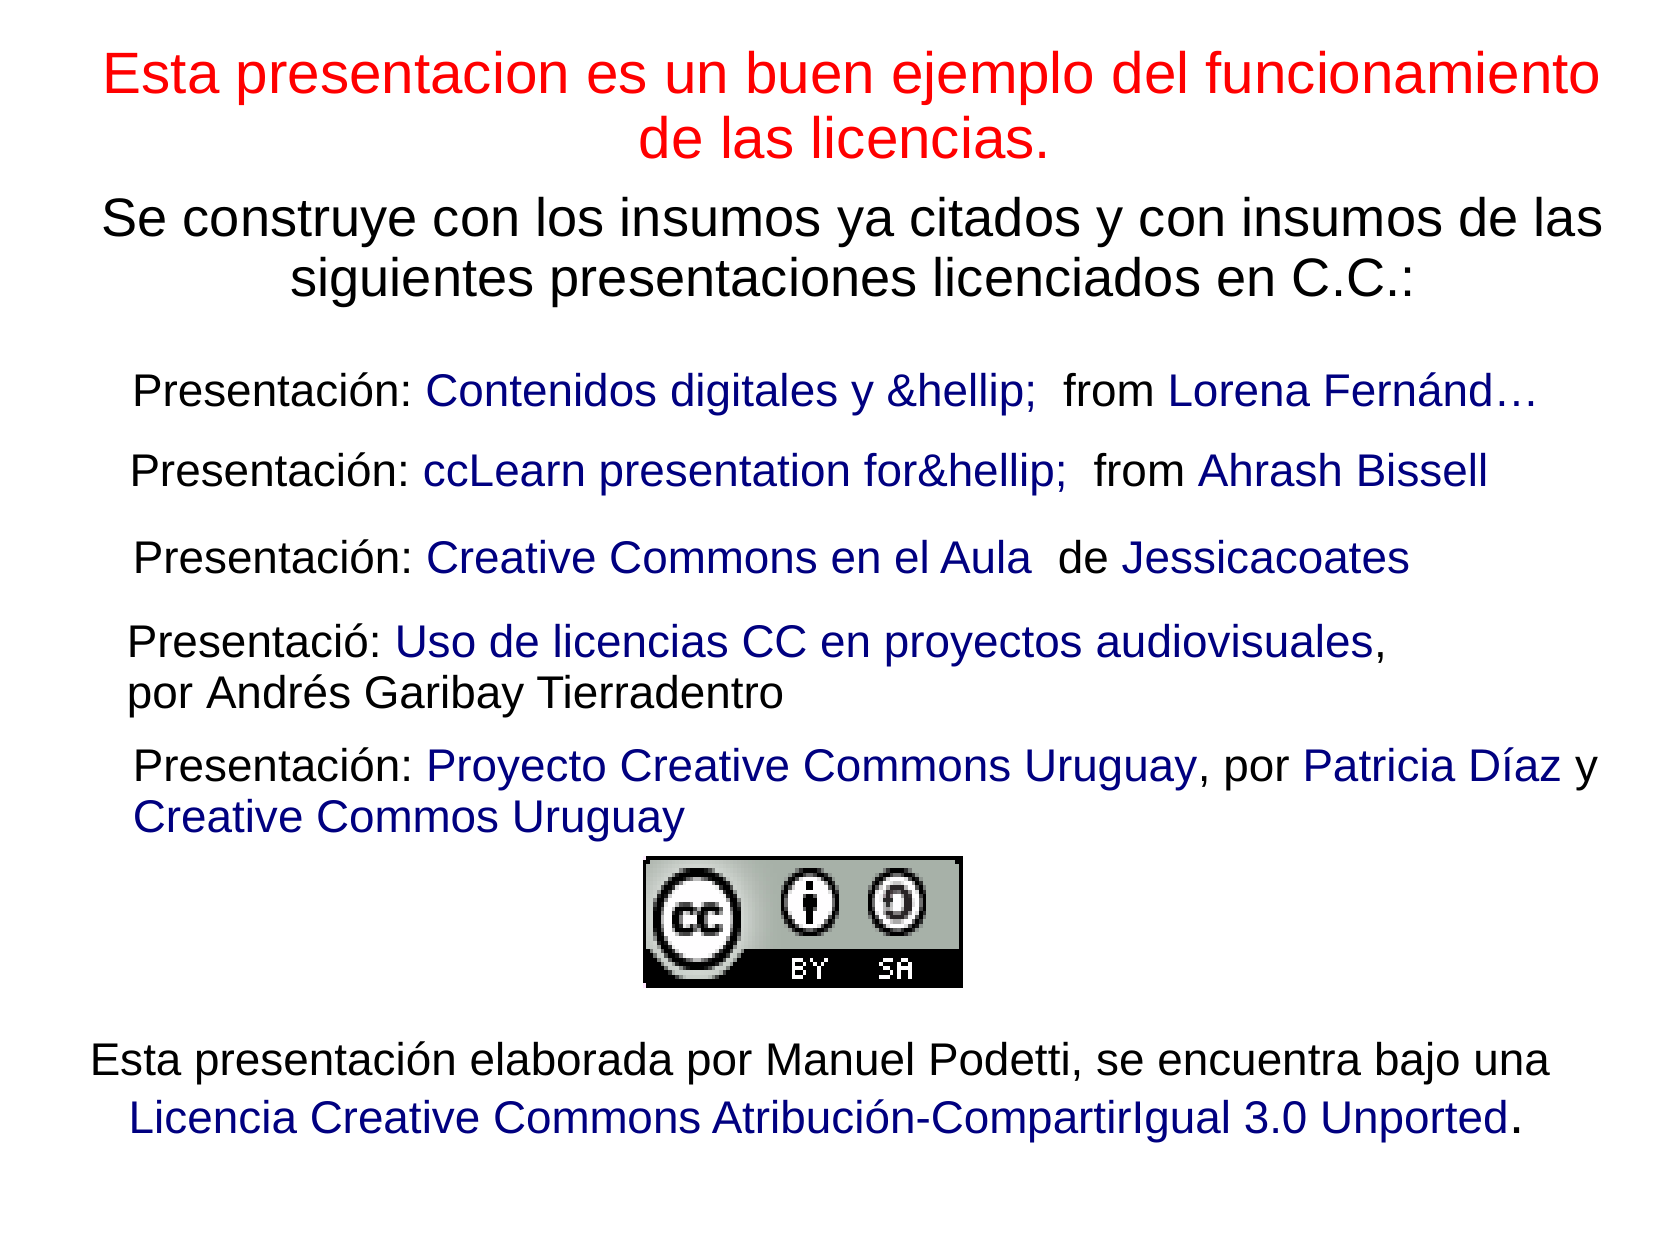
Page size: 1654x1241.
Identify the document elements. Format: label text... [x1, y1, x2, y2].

picture [643, 856, 963, 988]
text_box Esta presentación elaborada por Manuel Podetti, se encuentra bajo una Licencia Creative Commons Atribución-CompartirIgual 3.0 Unported. [0, 1026, 1654, 1153]
text_box Presentación: Proyecto Creative Commons Uruguay, por Patricia Díaz y Creative Commos Uruguay [118, 732, 1619, 850]
text_box Presentación: ccLearn presentation for&hellip; from Ahrash Bissell [114, 437, 1619, 498]
text_box Presentación: Contenidos digitales y &hellip; from Lorena Fernánd… [117, 357, 1654, 419]
text_box Presentación: Creative Commons en el Aula de Jessicacoates [118, 524, 1619, 586]
text_box Presentació: Uso de licencias CC en proyectos audiovisuales, por Andrés Garibay Tierradentro [112, 608, 1447, 715]
list Esta presentacion es un buen ejemplo del funcionamiento de las licencias. Se construye con los insumos ya citados y con insumos de las siguientes presentaciones licenciados en C.C.: [53, 32, 1654, 335]
